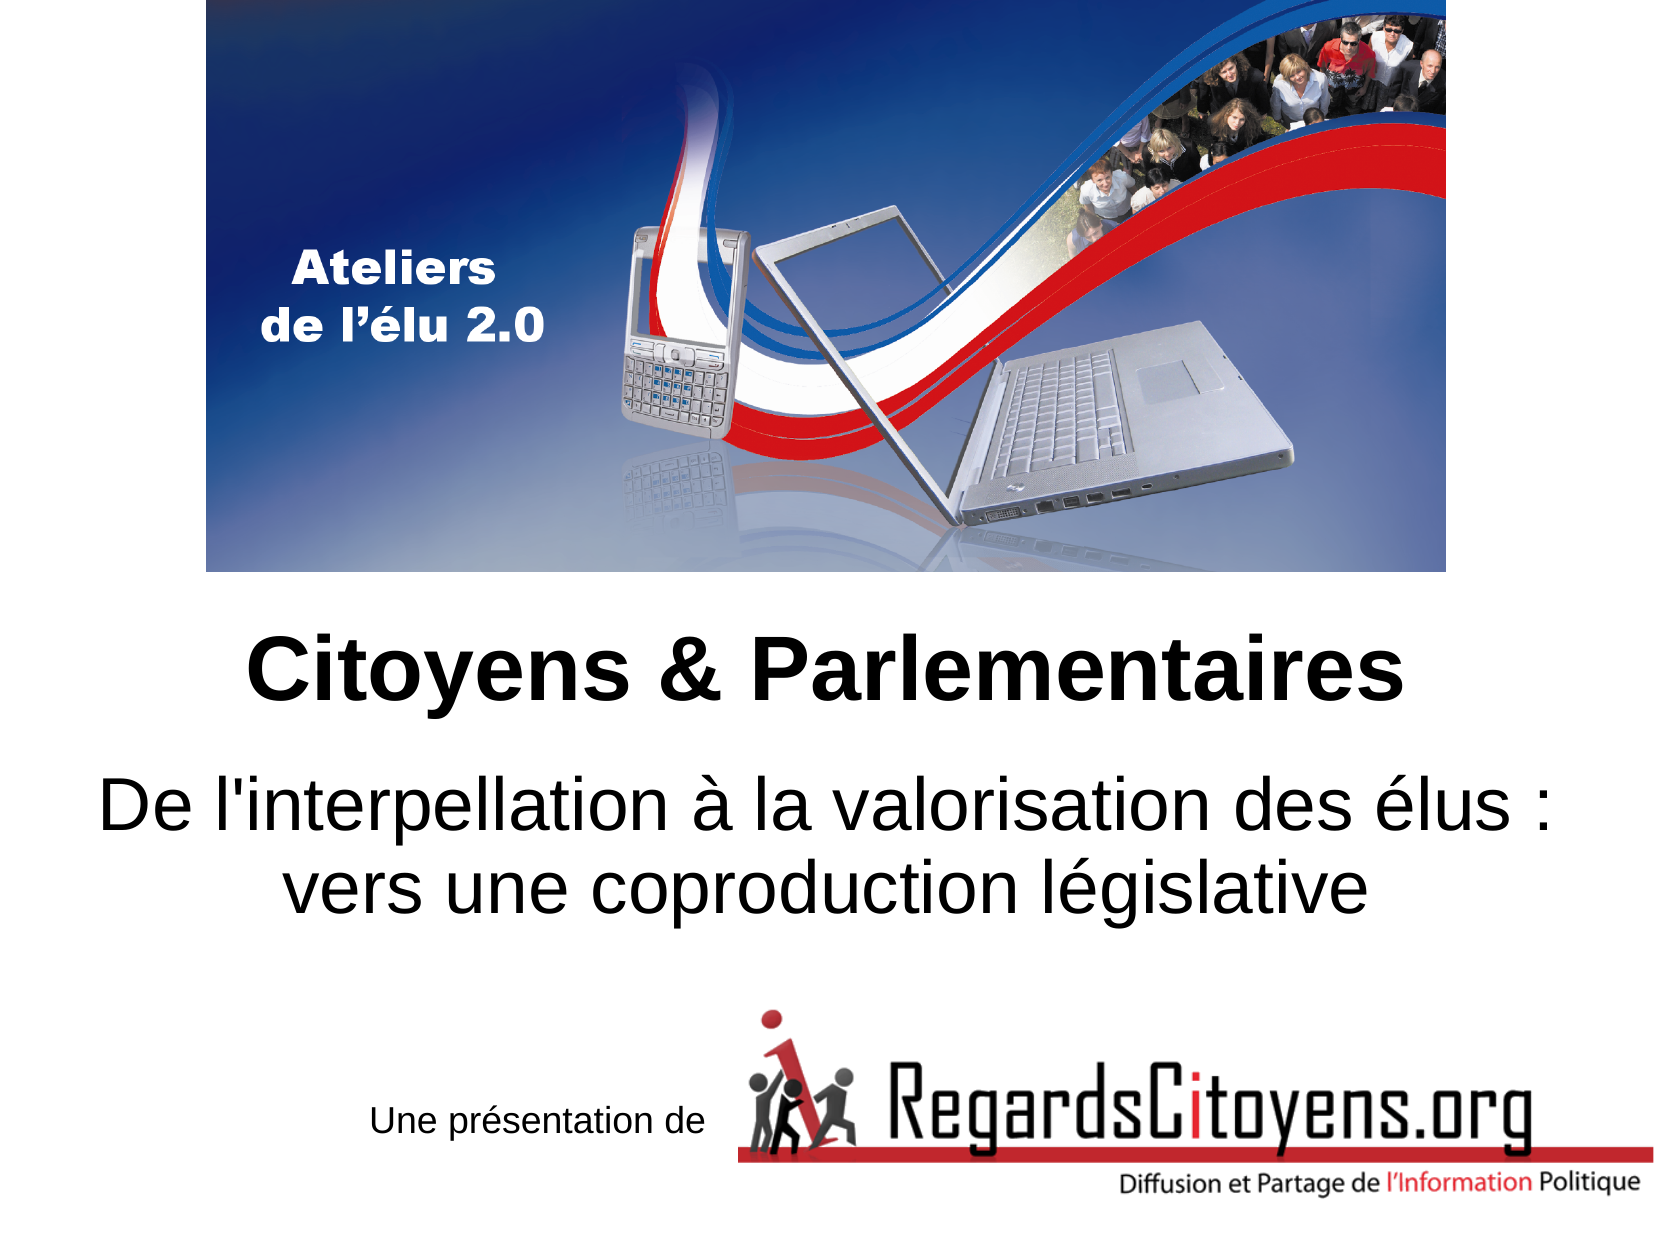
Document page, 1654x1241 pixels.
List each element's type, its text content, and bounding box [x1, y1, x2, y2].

subtitle Citoyens & Parlementaires De l'interpellation à la valorisation des élus : vers une coproduction législative [0, 566, 1654, 981]
picture [206, 0, 1447, 572]
picture [738, 999, 1654, 1241]
text_box Une présentation de [354, 1092, 738, 1150]
